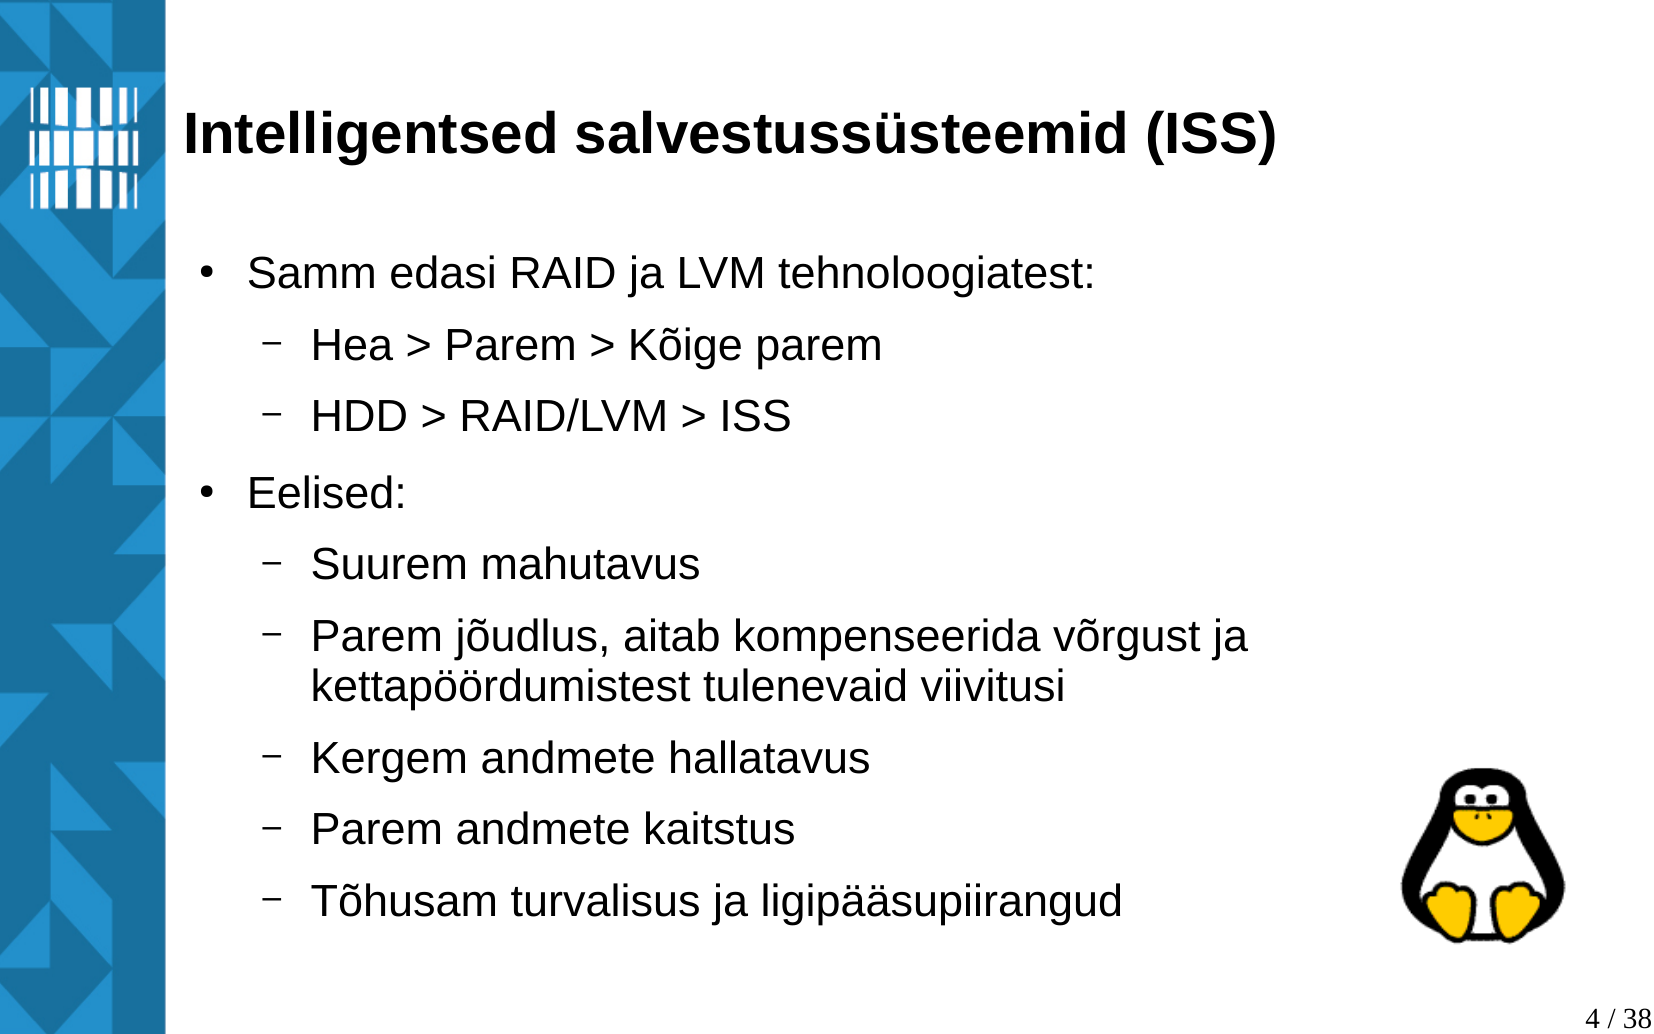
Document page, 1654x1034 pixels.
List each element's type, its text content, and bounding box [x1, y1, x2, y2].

picture [1344, 716, 1619, 963]
list Samm edasi RAID ja LVM tehnoloogiatest: Hea > Parem > Kõige parem HDD > RAID/LVM > ISS Eelised: Suurem mahutavus Parem jõudlus, aitab kompenseerida võrgust ja kettapöördumistest tulenevaid viivitusi Kergem andmete hallatavus Parem andmete kaitstus Tõhusam turvalisus ja ligipääsupiirangud [183, 247, 1564, 930]
title Intelligentsed salvestussüsteemid (ISS) [183, 30, 1564, 236]
